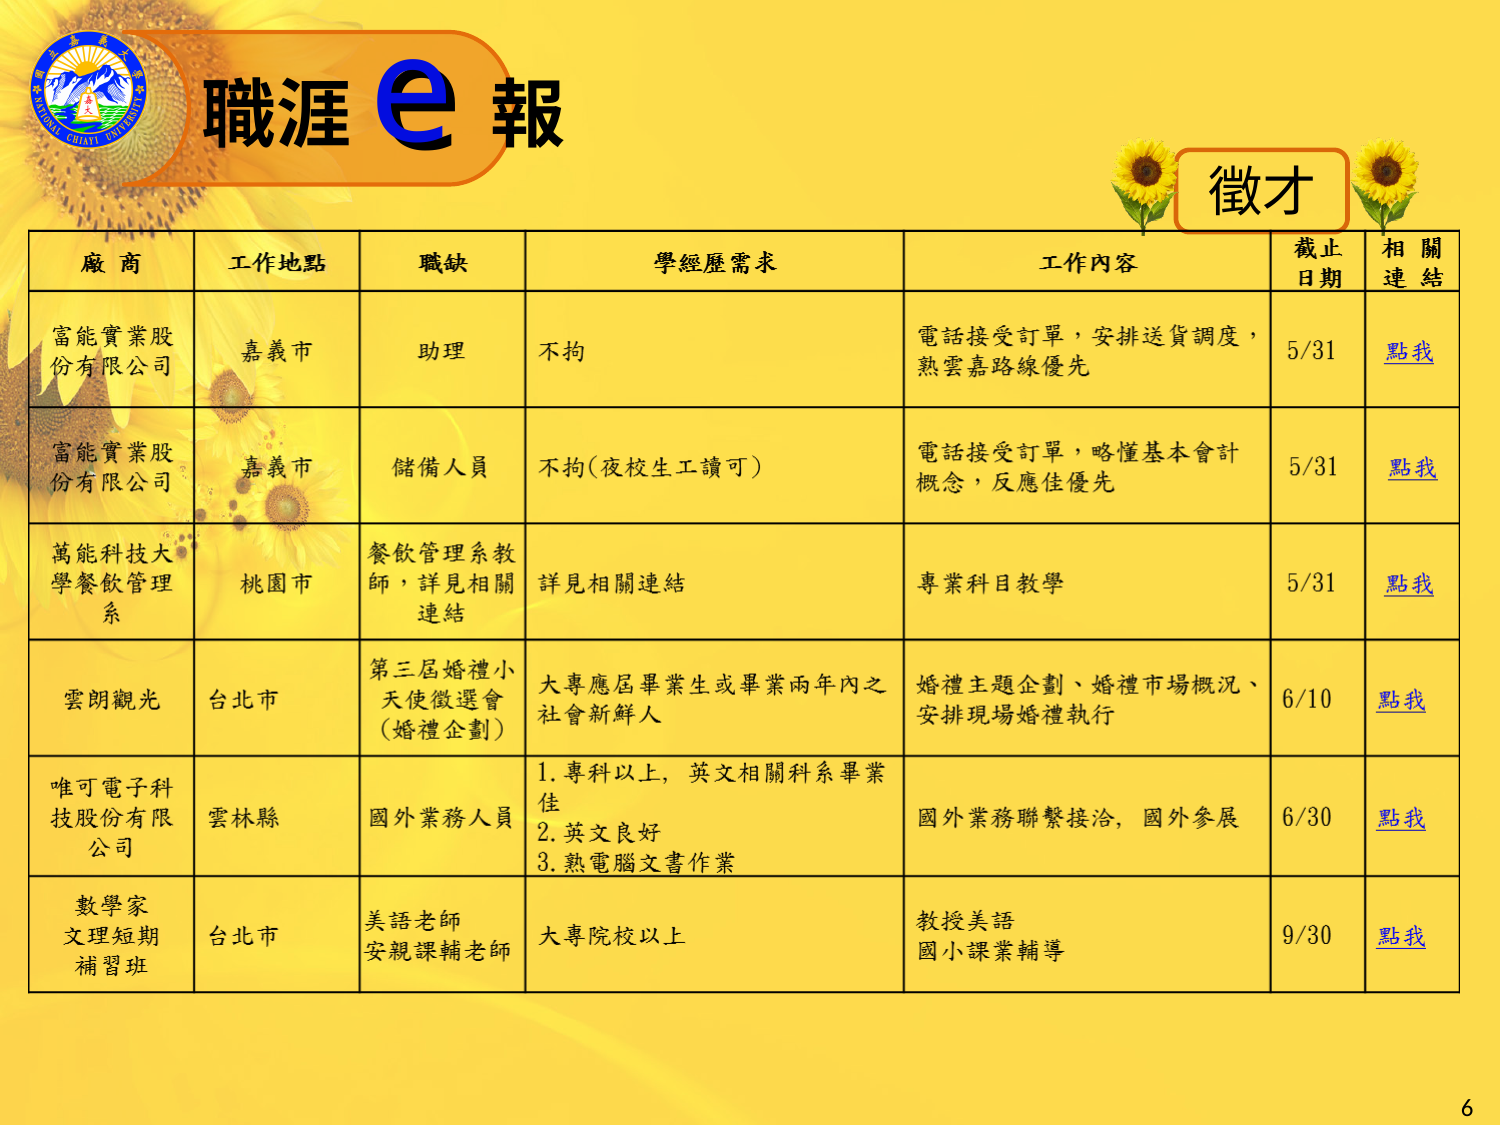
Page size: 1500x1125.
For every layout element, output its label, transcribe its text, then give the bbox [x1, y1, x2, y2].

text_box 職涯e報 [186, 0, 609, 181]
picture [29, 30, 148, 150]
text_box 徵才 [1194, 149, 1333, 223]
text_box 6 [1445, 1084, 1490, 1125]
text_box [123, 130, 469, 185]
text_box [123, 32, 186, 86]
picture [28, 135, 1460, 996]
